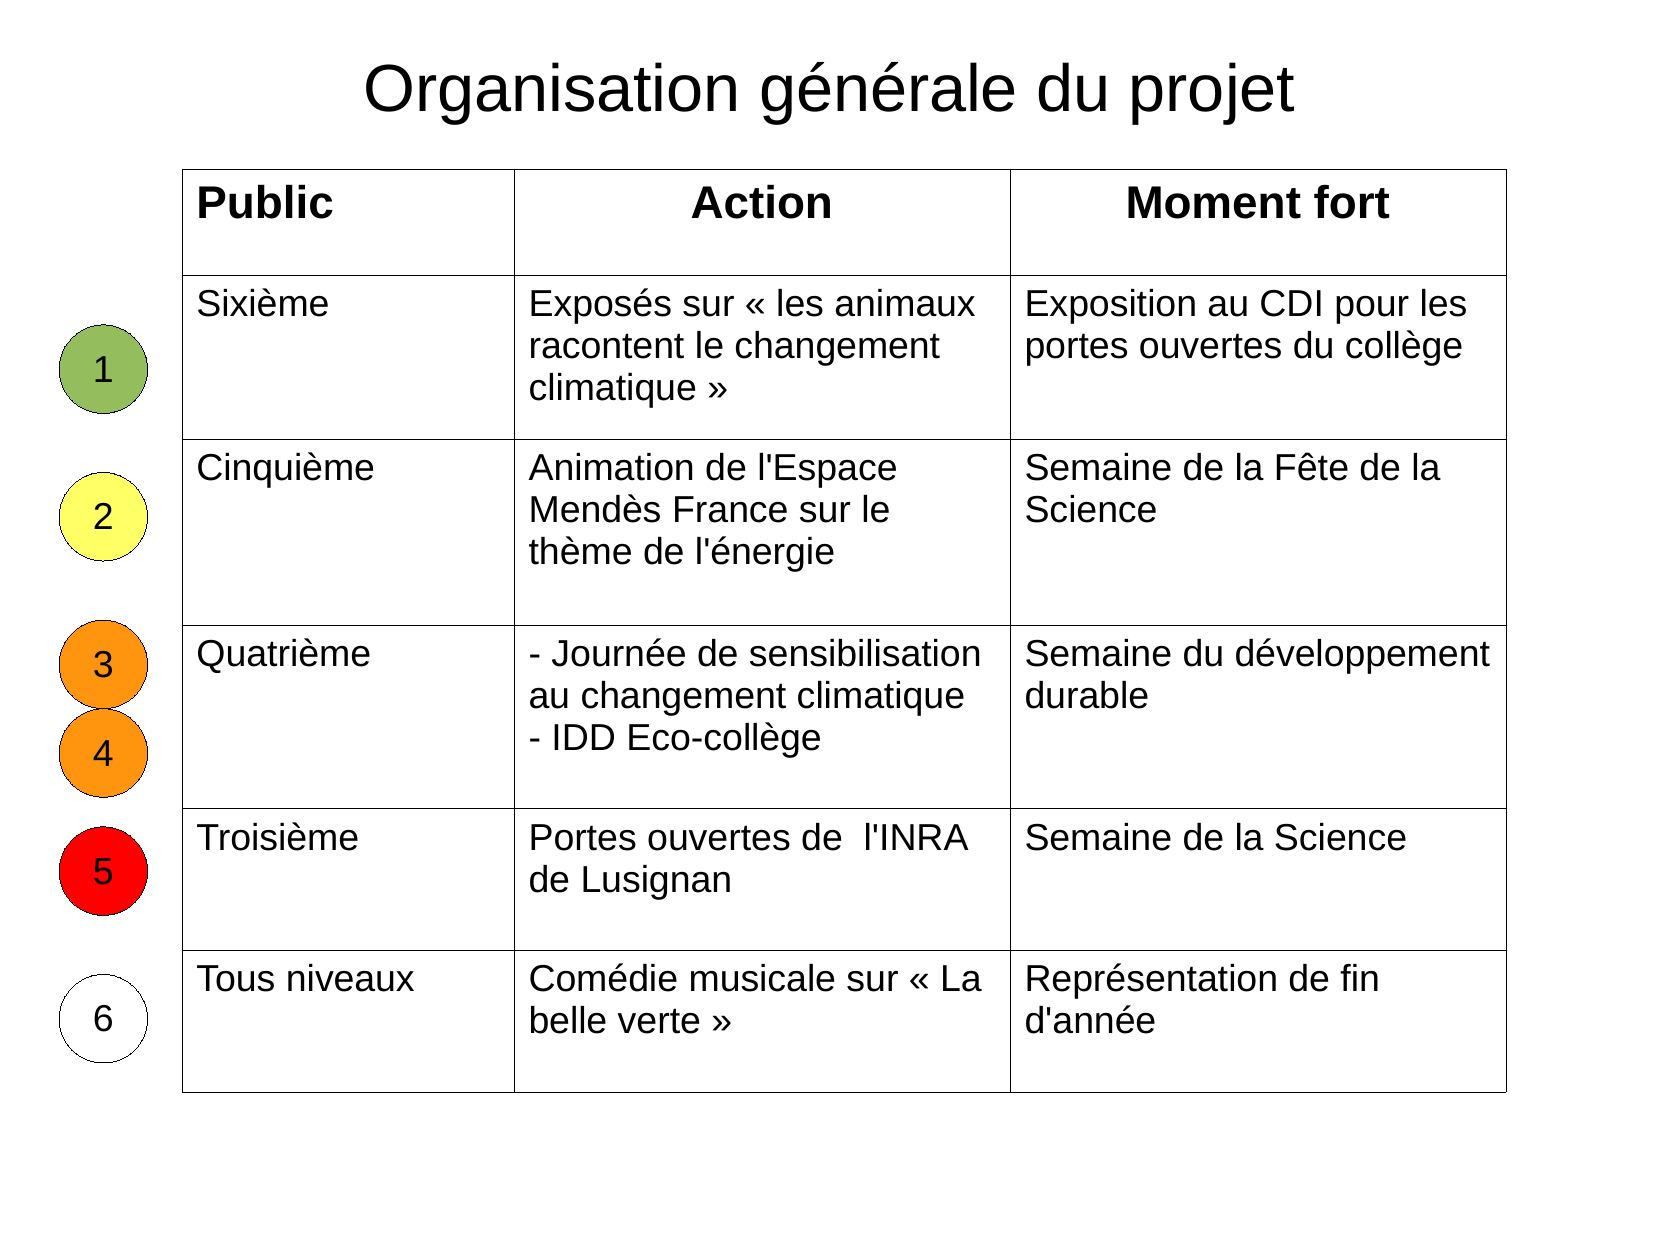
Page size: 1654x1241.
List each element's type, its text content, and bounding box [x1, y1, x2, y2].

text_box 3 [59, 620, 148, 709]
text_box 5 [59, 826, 148, 916]
table_cell Exposition au CDI pour les portes ouvertes du collège [1011, 276, 1506, 439]
text_box 1 [59, 324, 148, 414]
table_cell Semaine de la Science [1011, 809, 1506, 950]
table_header Moment fort [1011, 170, 1506, 275]
table_cell - Journée de sensibilisation au changement climatique - IDD Eco-collège [515, 626, 1010, 808]
table_cell Cinquième [183, 440, 514, 625]
table_cell Semaine de la Fête de la Science [1011, 440, 1506, 625]
table_header Action [515, 170, 1010, 275]
text_box 2 [59, 472, 148, 562]
table_cell Tous niveaux [183, 951, 514, 1092]
table_cell Exposés sur « les animaux racontent le changement climatique » [515, 276, 1010, 439]
table_cell Quatrième [183, 626, 514, 808]
table_cell Animation de l'Espace Mendès France sur le thème de l'énergie [515, 440, 1010, 625]
subtitle Organisation générale du projet [88, 50, 1571, 1098]
table_header Public [183, 170, 514, 275]
table_cell Représentation de fin d'année [1011, 951, 1506, 1092]
table_cell Sixième [183, 276, 514, 439]
table_cell Portes ouvertes de l'INRA de Lusignan [515, 809, 1010, 950]
table_cell Troisième [183, 809, 514, 950]
text_box 4 [59, 708, 148, 798]
table_cell Comédie musicale sur « La belle verte » [515, 951, 1010, 1092]
text_box 6 [59, 974, 148, 1063]
table_cell Semaine du développement durable [1011, 626, 1506, 808]
